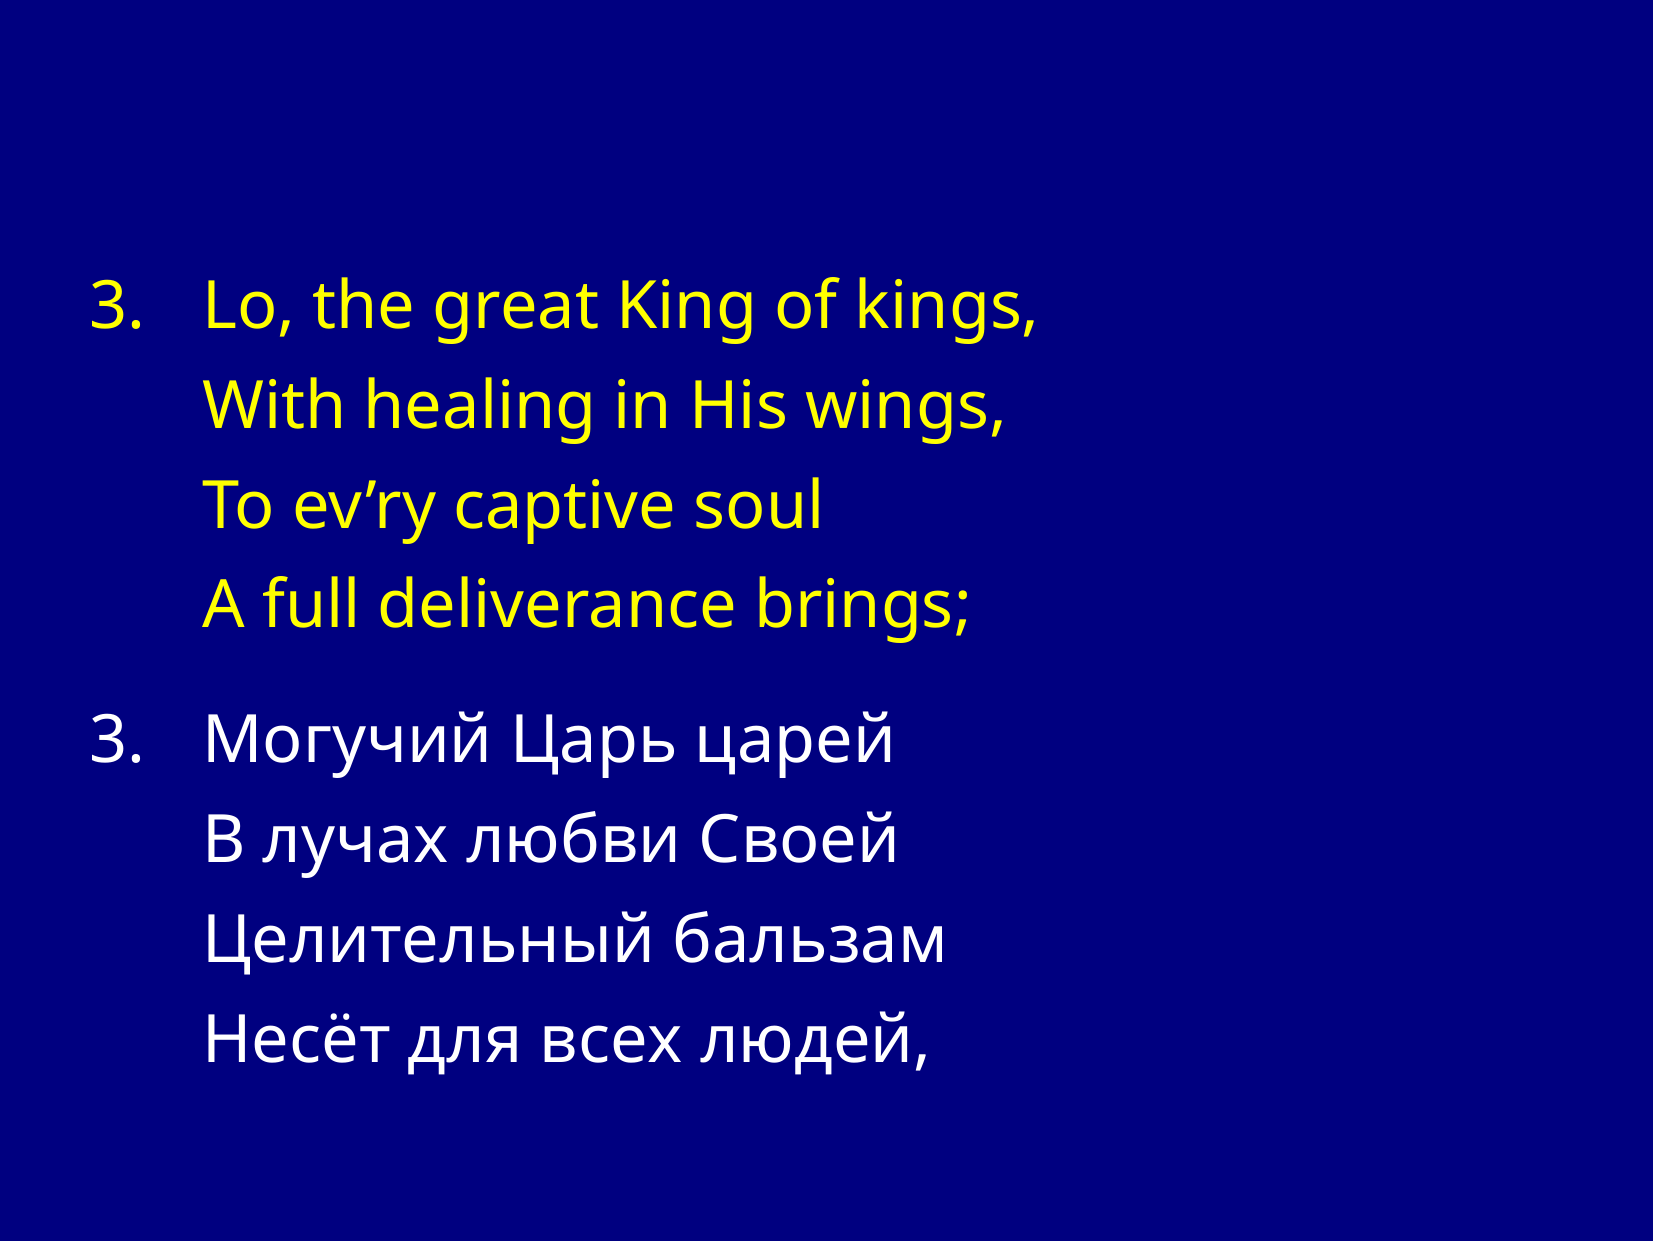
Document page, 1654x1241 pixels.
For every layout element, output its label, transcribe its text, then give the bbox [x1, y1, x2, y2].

text_box 3. Lo, the great King of kings, With healing in His wings, To ev’ry captive soul A full deliverance brings; [75, 150, 1576, 638]
text_box 3. Могучий Царь царей В лучах любви Своей Целительный бальзам Несёт для всех людей, [75, 675, 1576, 1163]
